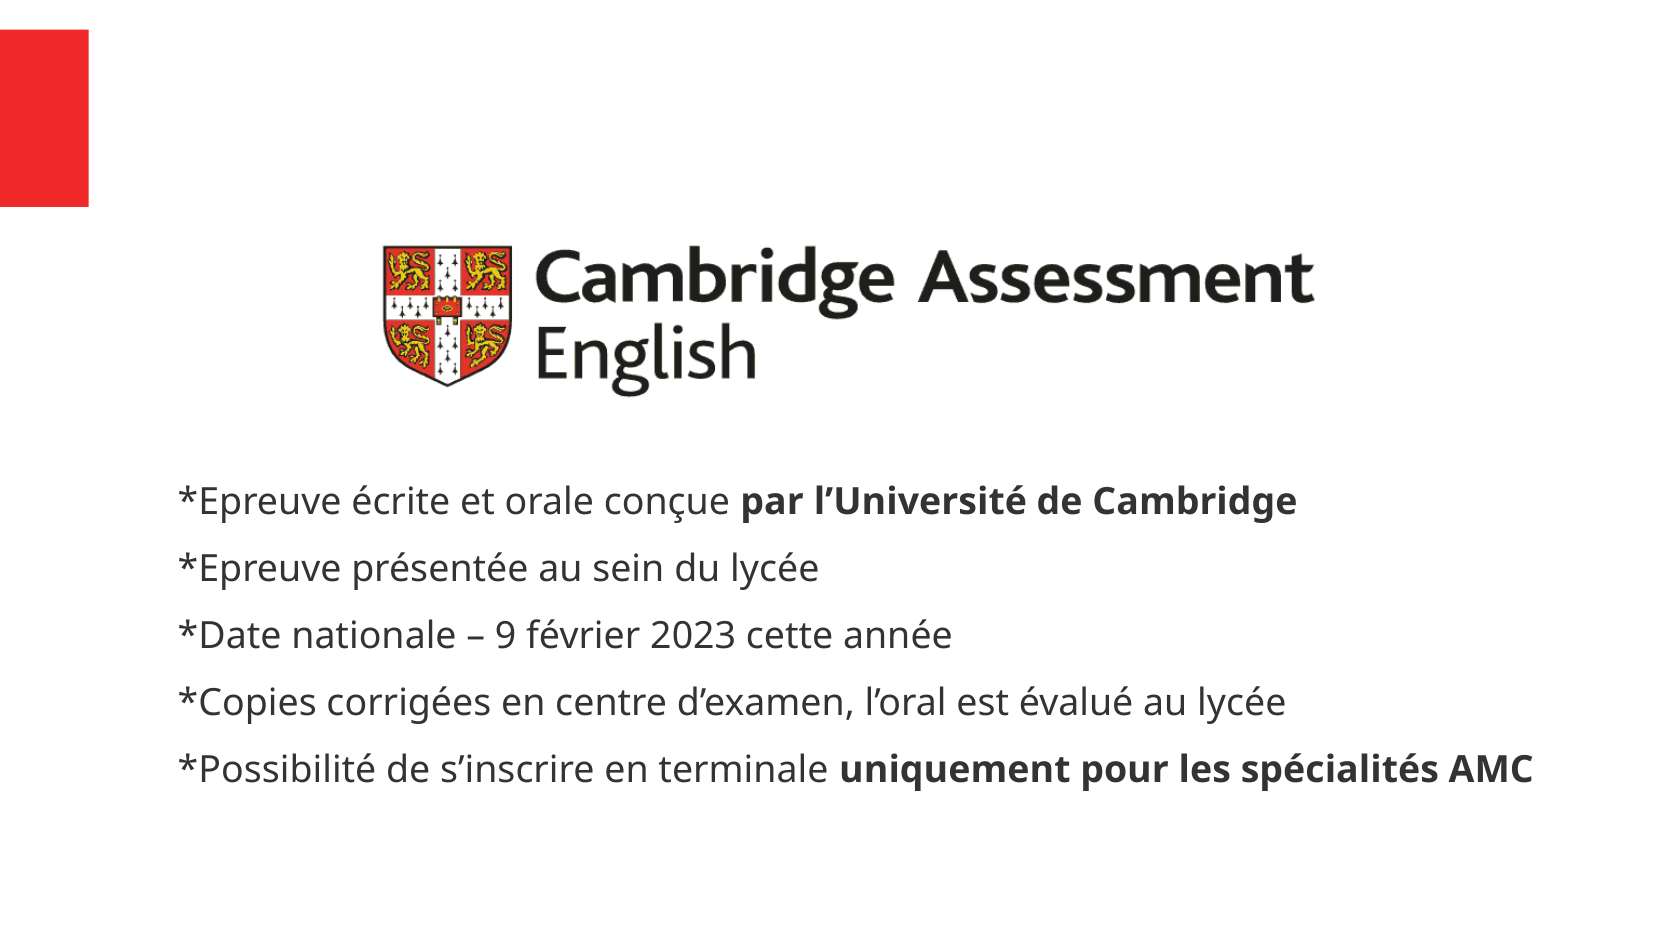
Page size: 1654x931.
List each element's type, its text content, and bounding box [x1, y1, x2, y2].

picture [363, 51, 1335, 476]
subtitle *Epreuve écrite et orale conçue par l’Université de Cambridge *Epreuve présentée au sein du lycée *Date nationale – 9 février 2023 cette année *Copies corrigées en centre d’examen, l’oral est évalué au lycée *Possibilité de s’inscrire en terminale uniquement pour les spécialités AMC [141, 476, 1572, 844]
